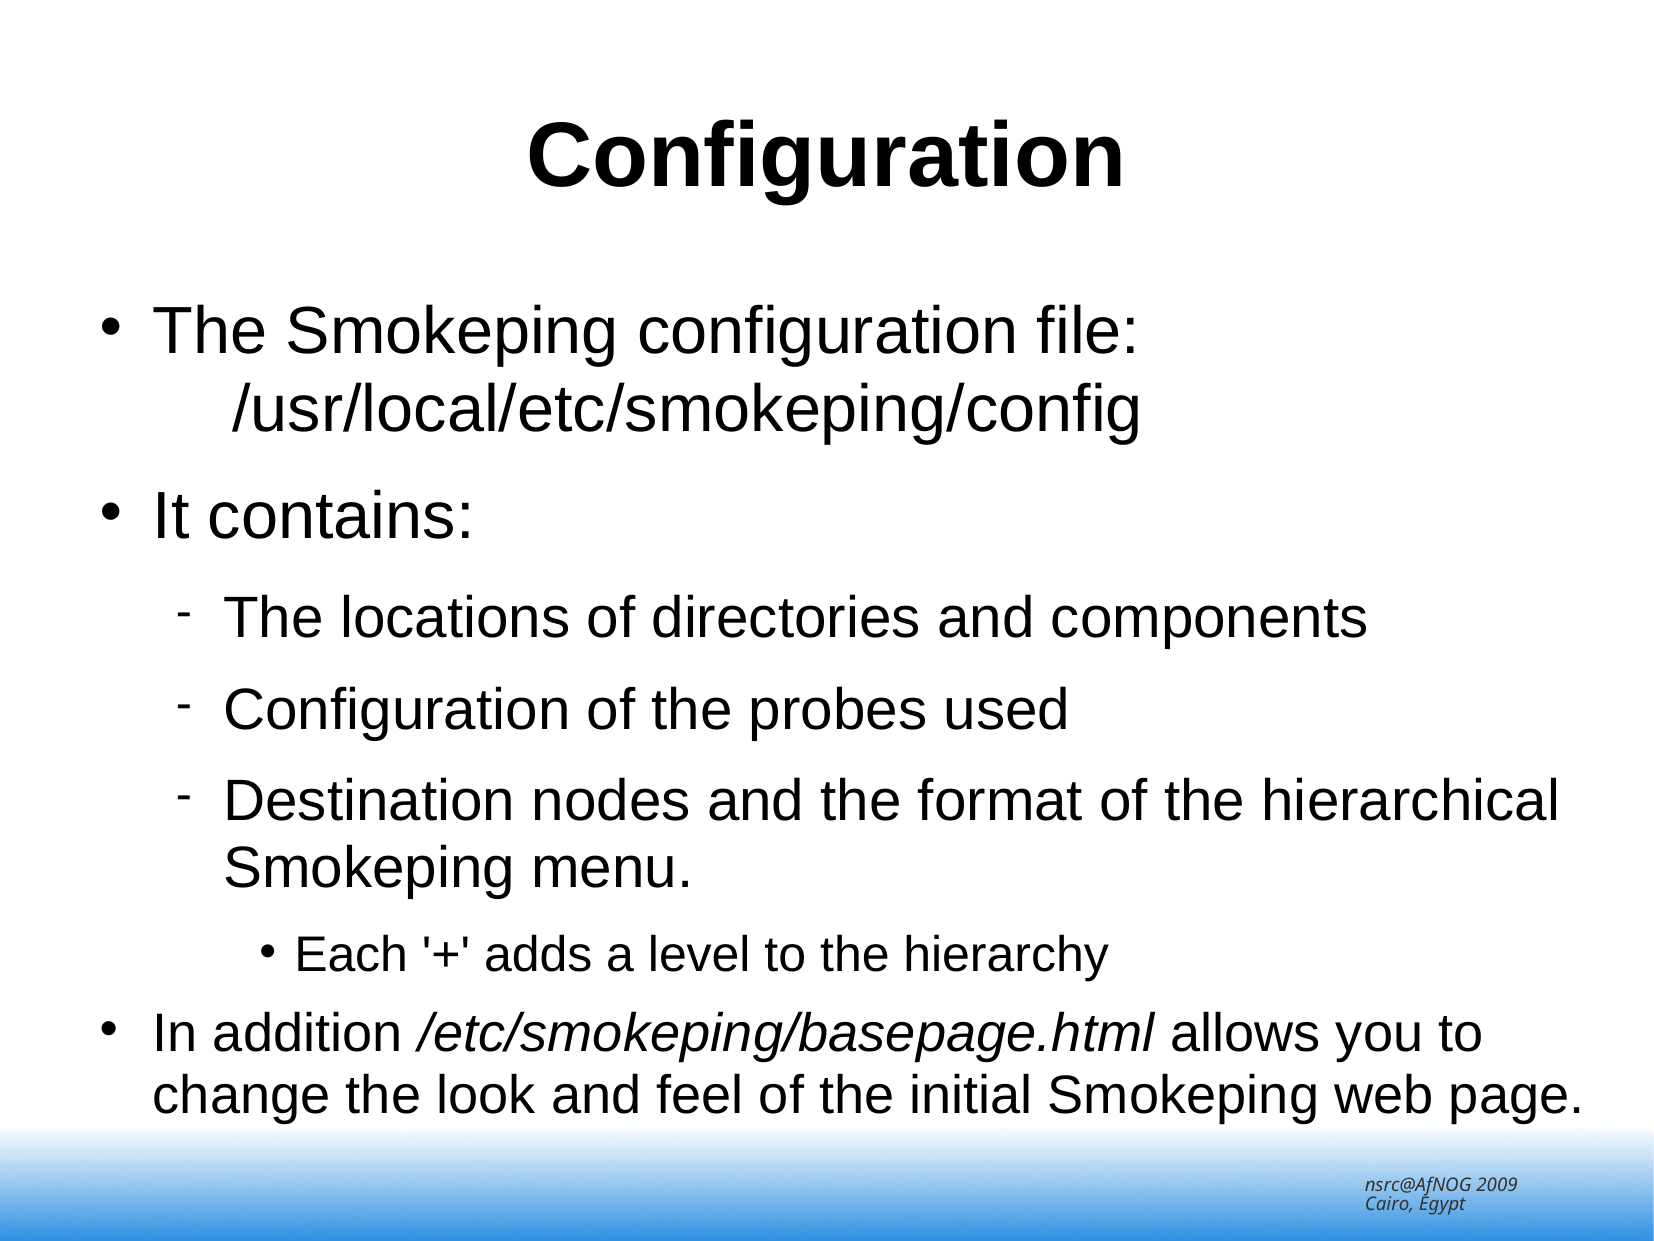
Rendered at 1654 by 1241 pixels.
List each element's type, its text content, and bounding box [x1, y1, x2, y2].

title Configuration [82, 49, 1571, 257]
list The Smokeping configuration file: /usr/local/etc/smokeping/config It contains: The locations of directories and components Configuration of the probes used Destination nodes and the format of the hierarchical Smokeping menu. Each '+' adds a level to the hierarchy In addition /etc/smokeping/basepage.html allows you to change the look and feel of the initial Smokeping web page. [82, 290, 1613, 1123]
picture [0, 1124, 1654, 1241]
